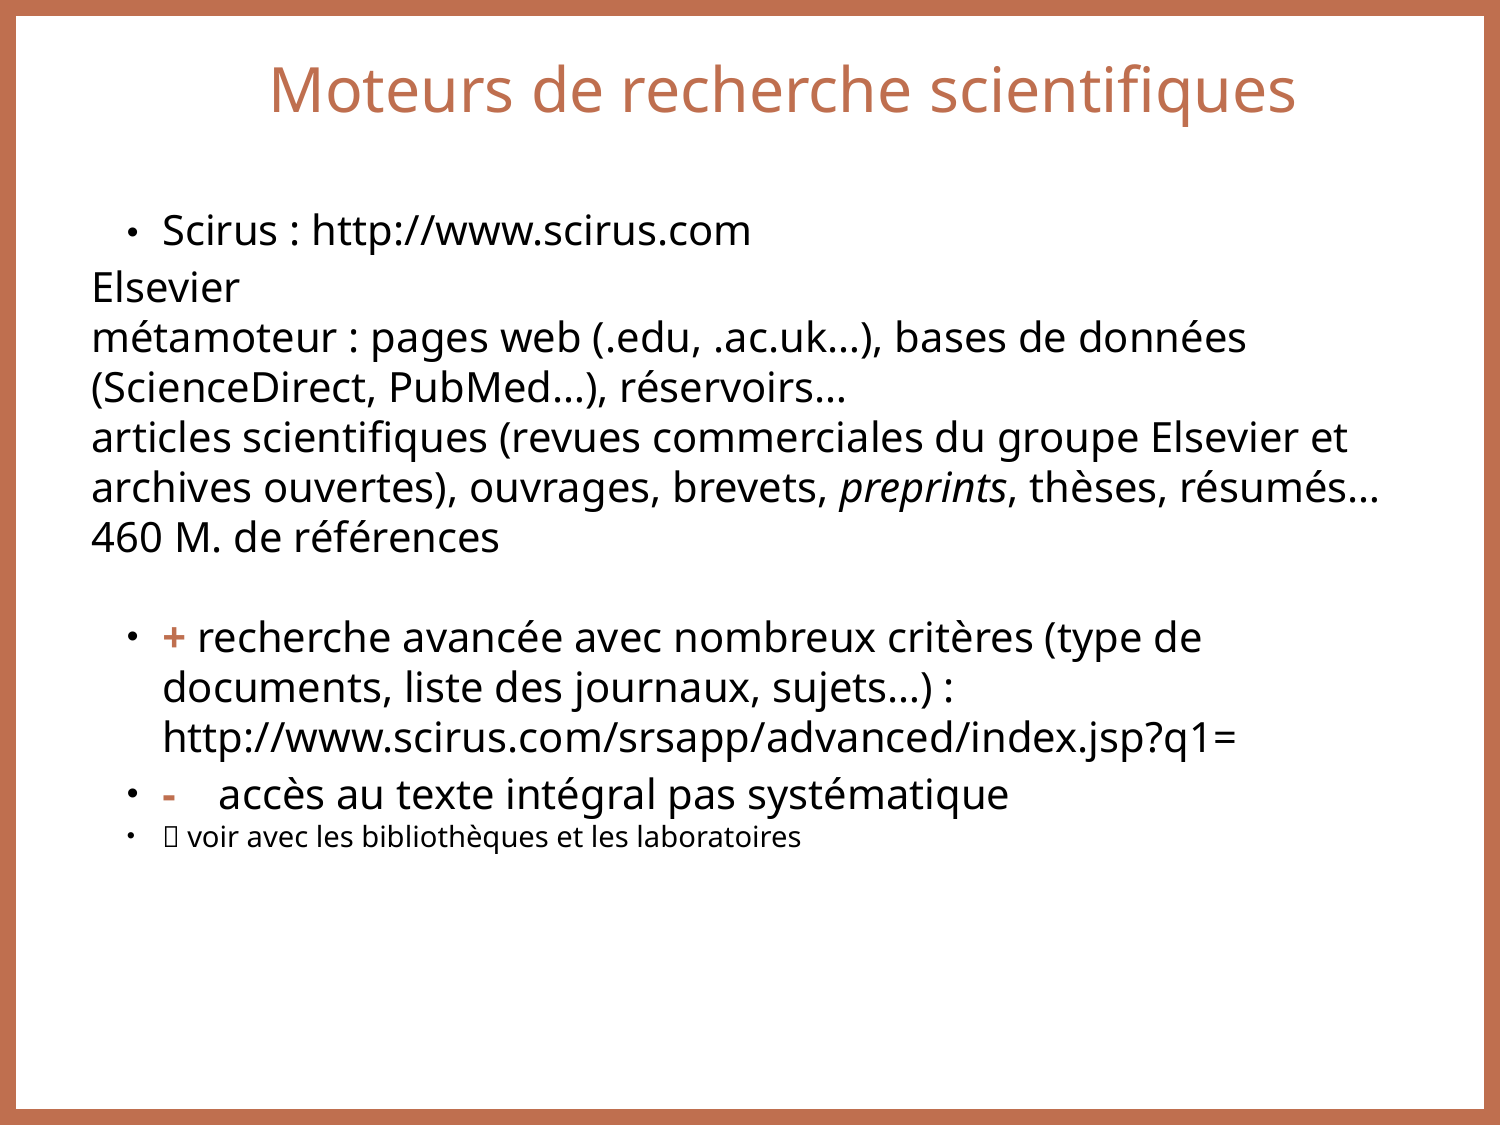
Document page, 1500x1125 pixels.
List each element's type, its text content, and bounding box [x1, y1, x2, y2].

text_box Moteurs de recherche scientifiques [108, 42, 1459, 161]
text_box [0, 0, 1500, 1125]
text_box Scirus : http://www.scirus.com Elsevier métamoteur : pages web (.edu, .ac.uk…), bases de données (ScienceDirect, PubMed…), réservoirs… articles scientifiques (revues commerciales du groupe Elsevier et archives ouvertes), ouvrages, brevets, preprints, thèses, résumés… 460 M. de références + recherche avancée avec nombreux critères (type de documents, liste des journaux, sujets…) : http://www.scirus.com/srsapp/advanced/index.jsp?q1= - accès au texte intégral pas systématique  voir avec les bibliothèques et les laboratoires [76, 196, 1424, 1059]
